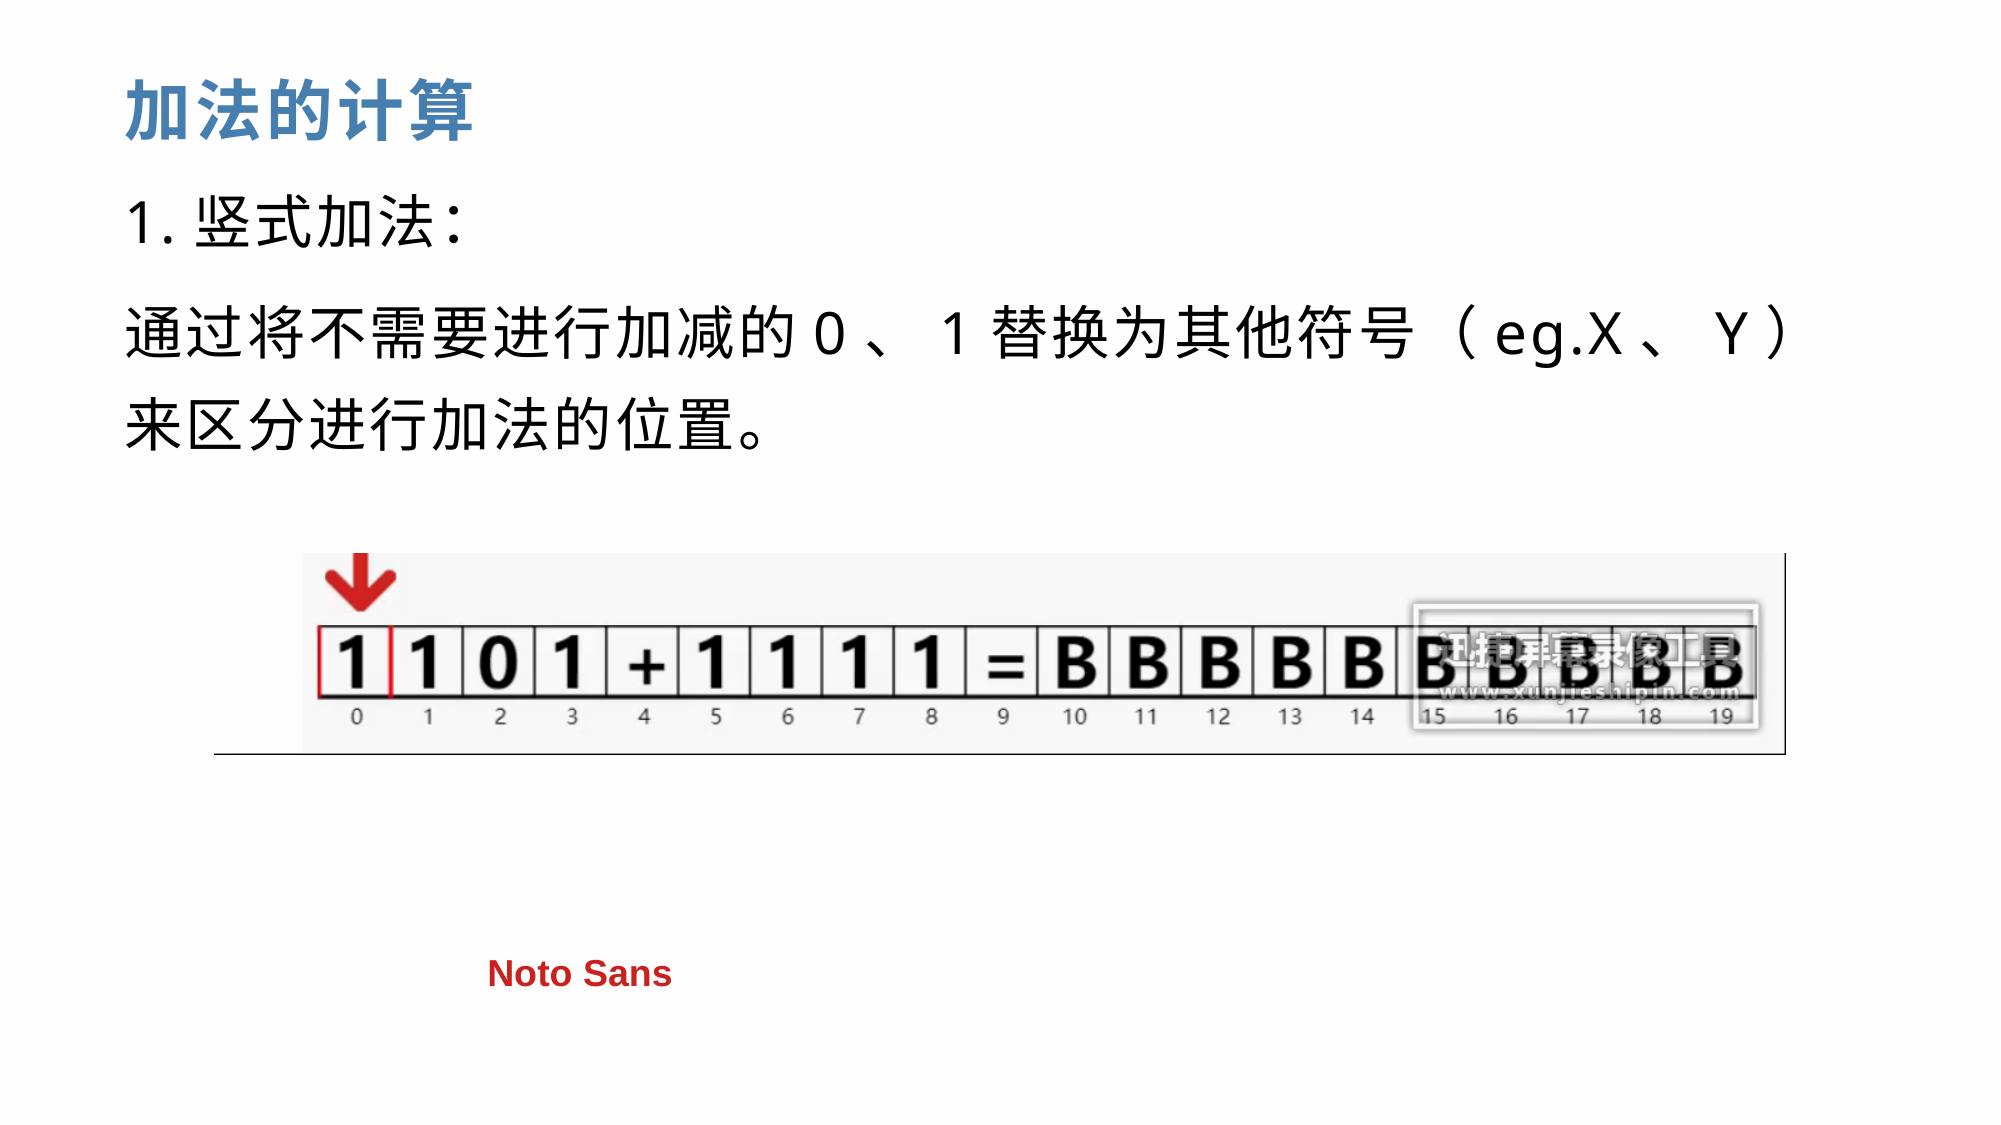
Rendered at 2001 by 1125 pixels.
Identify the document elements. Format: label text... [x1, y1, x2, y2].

title 加法的计算 [109, 72, 1891, 146]
text_box Noto Sans [472, 944, 688, 1002]
text_box [213, 552, 1787, 755]
list 1.竖式加法： 通过将不需要进行加减的0、1替换为其他符号（eg.X、Y）来区分进行加法的位置。 [109, 156, 1891, 1041]
